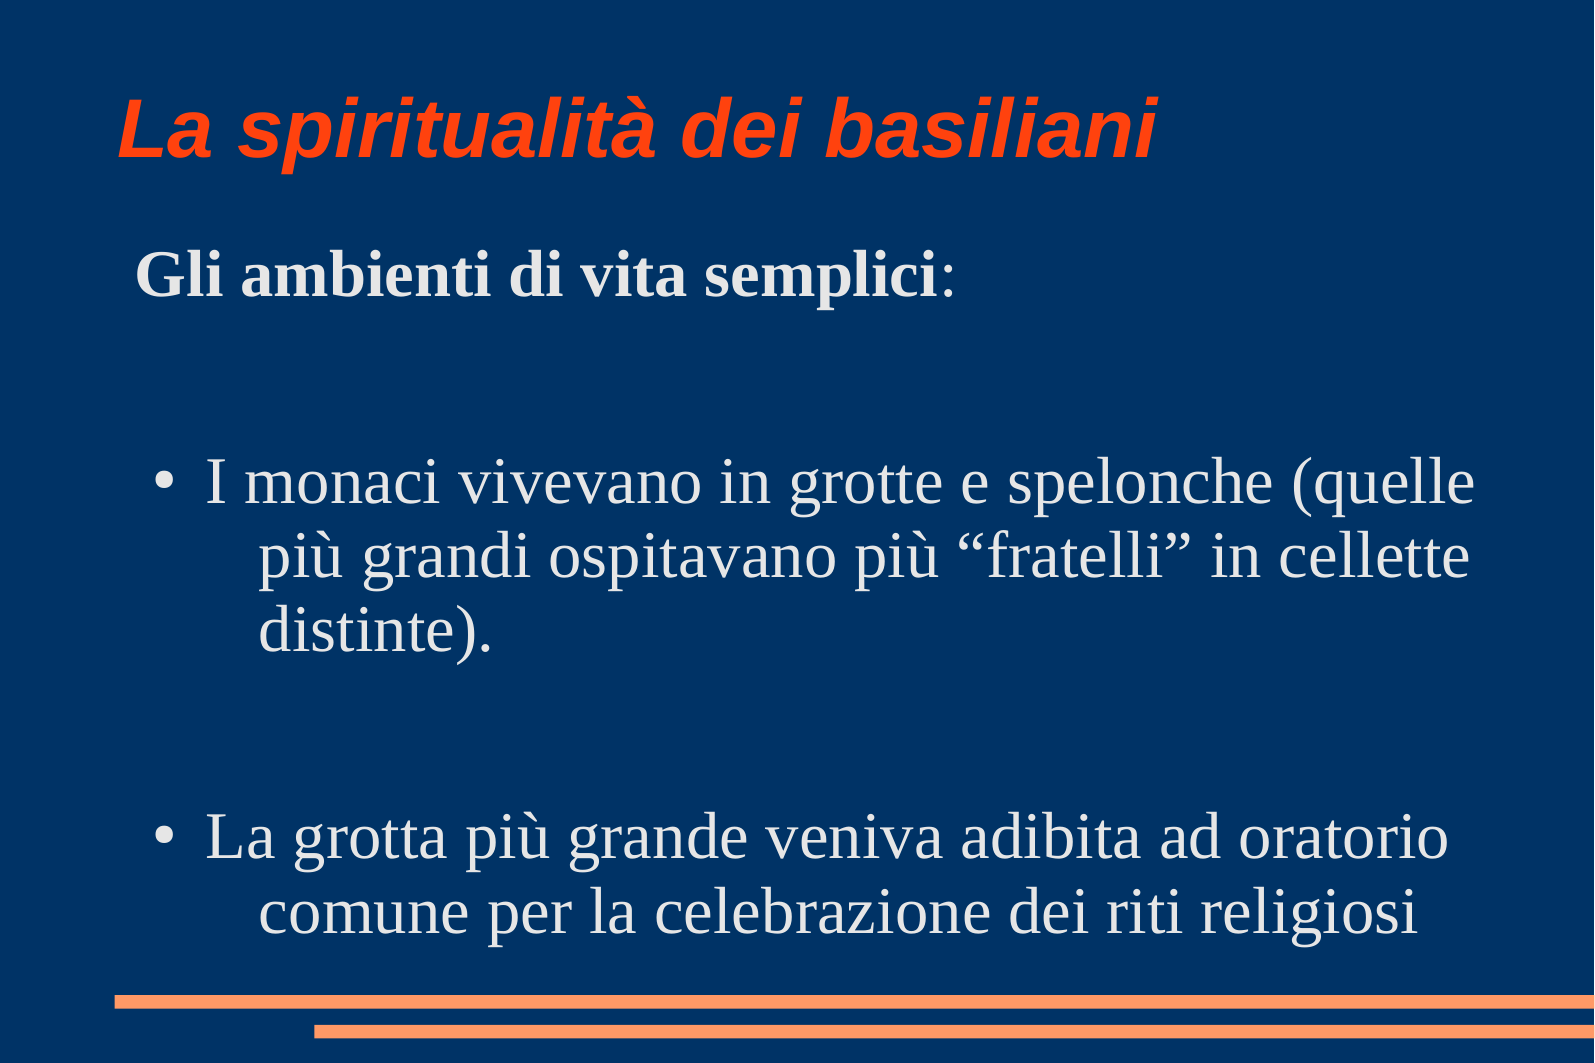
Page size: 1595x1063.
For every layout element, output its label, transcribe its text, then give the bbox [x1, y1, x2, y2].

list Gli ambienti di vita semplici: I monaci vivevano in grotte e spelonche (quelle più grandi ospitavano più “fratelli” in cellette distinte). La grotta più grande veniva adibita ad oratorio comune per la celebrazione dei riti religiosi [117, 237, 1505, 948]
title La spiritualità dei basiliani [117, 39, 1479, 218]
